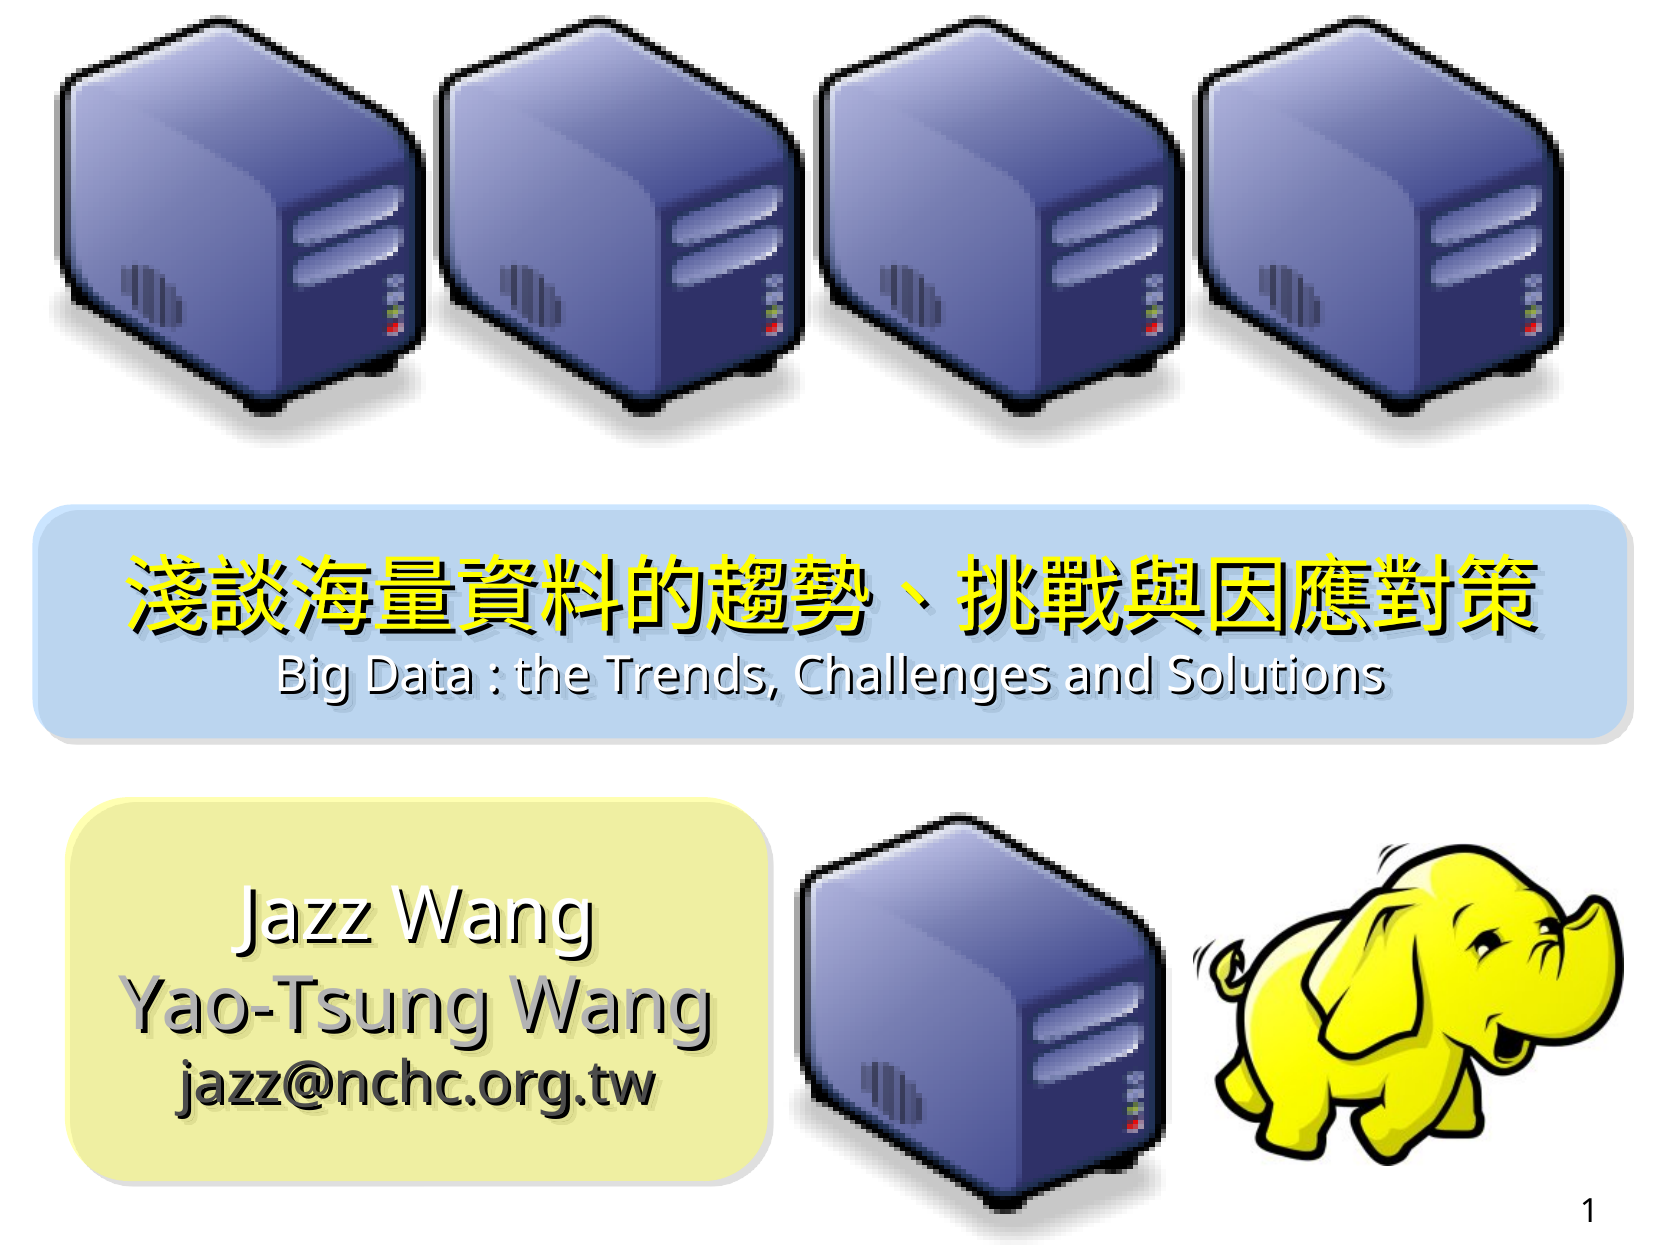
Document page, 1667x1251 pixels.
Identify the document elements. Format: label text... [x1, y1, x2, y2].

picture [767, 800, 1624, 1249]
text_box 淺談海量資料的趨勢、挑戰與因應對策 Big Data : the Trends, Challenges and Solutions [32, 504, 1628, 739]
text_box Jazz Wang Yao-Tsung Wang jazz@nchc.org.tw [64, 797, 767, 1182]
picture [27, 2, 1609, 502]
